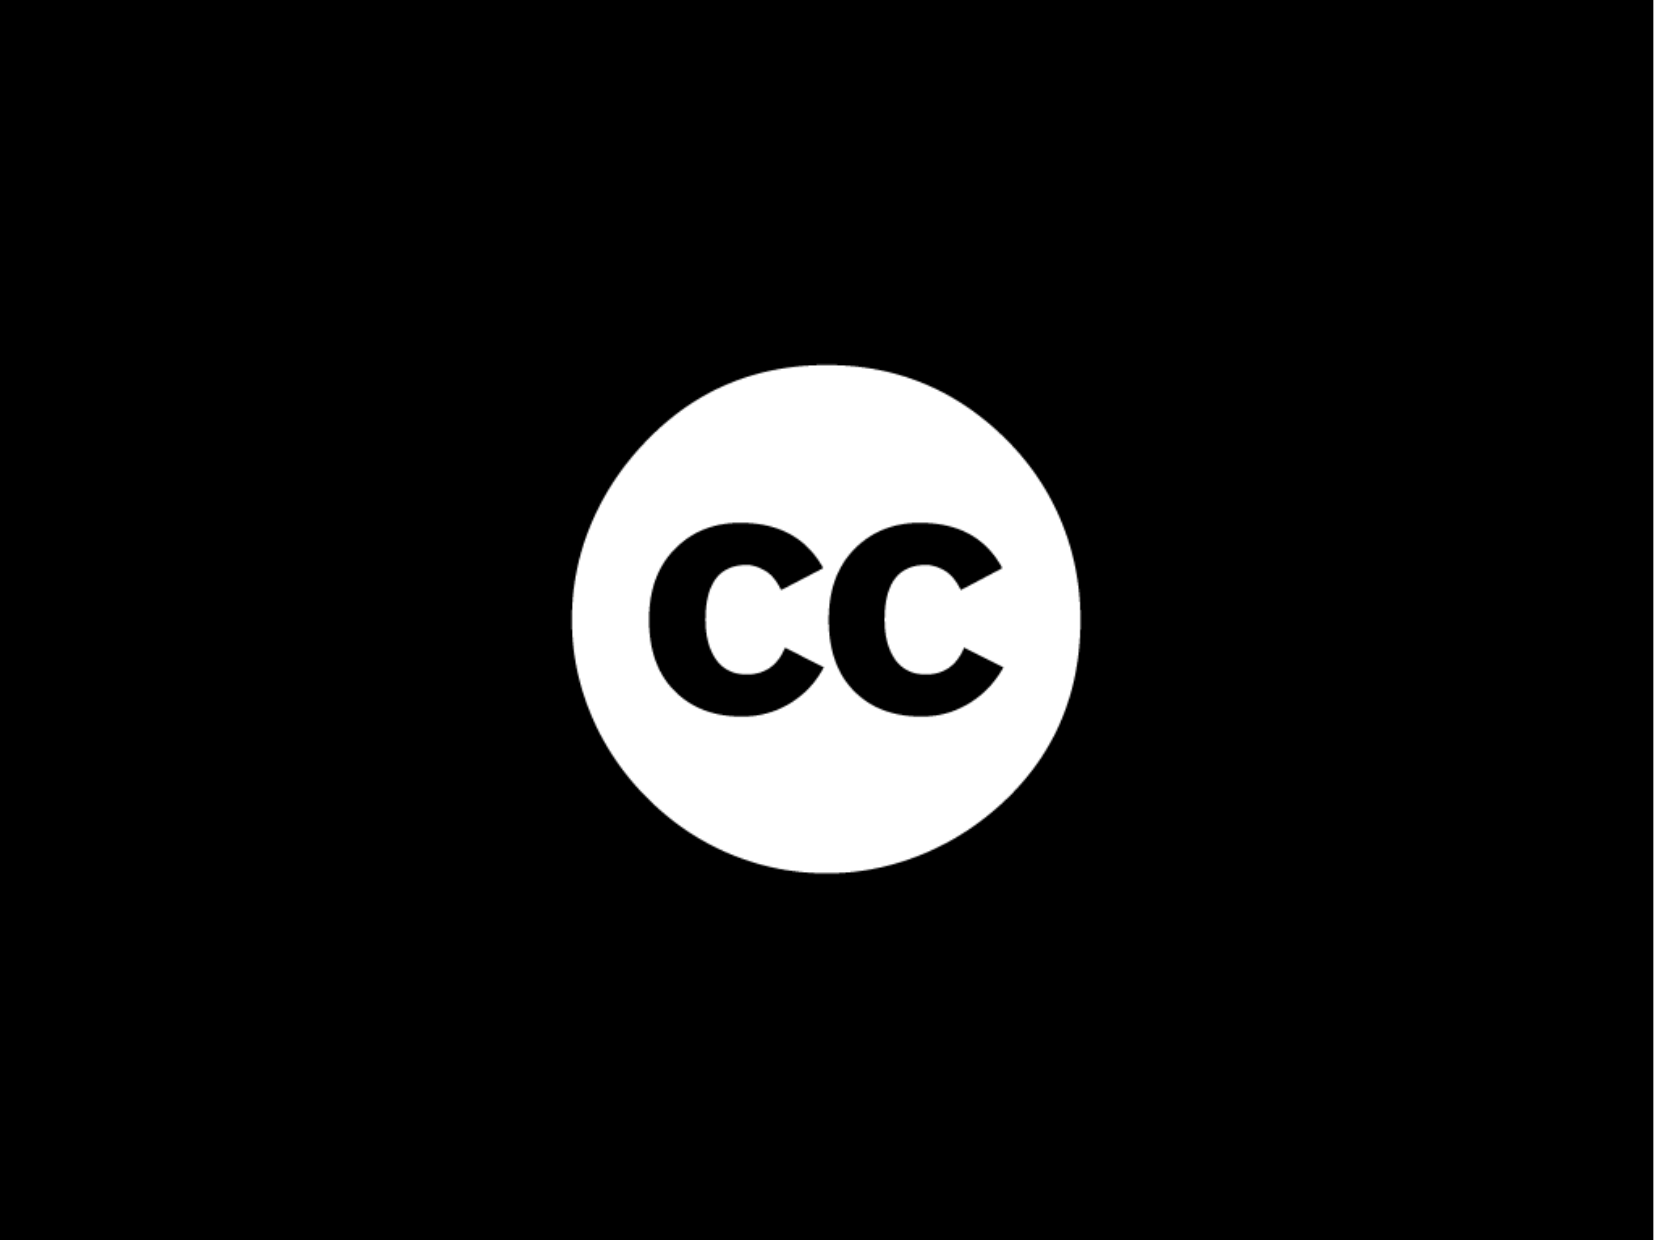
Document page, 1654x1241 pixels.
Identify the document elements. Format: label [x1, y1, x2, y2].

picture [516, 309, 1137, 931]
